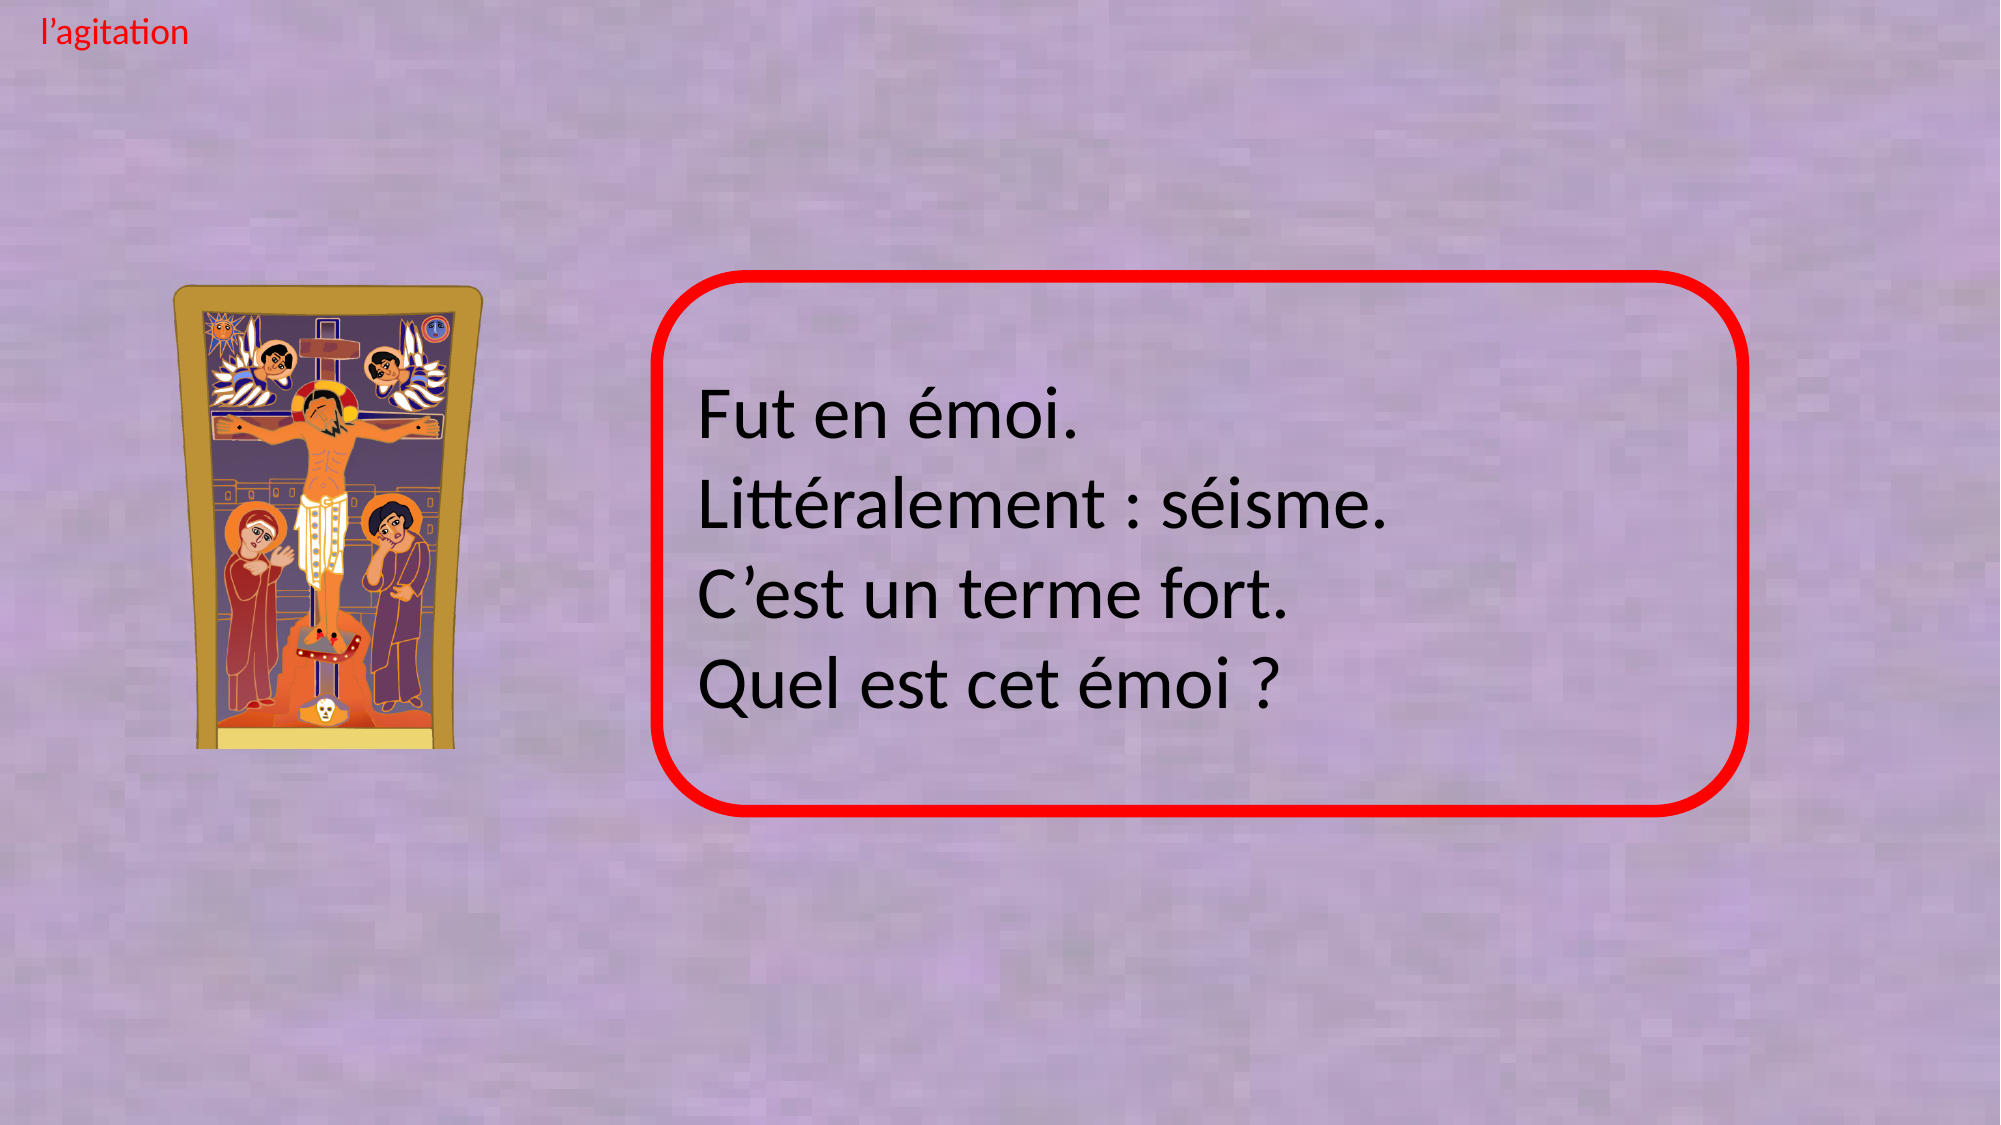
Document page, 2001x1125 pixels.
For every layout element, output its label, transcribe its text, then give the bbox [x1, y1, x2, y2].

picture [162, 257, 496, 749]
text_box l’agitation [25, 0, 276, 60]
text_box Fut en émoi. Littéralement : séisme. C’est un terme fort. Quel est cet émoi ? [656, 276, 1744, 812]
